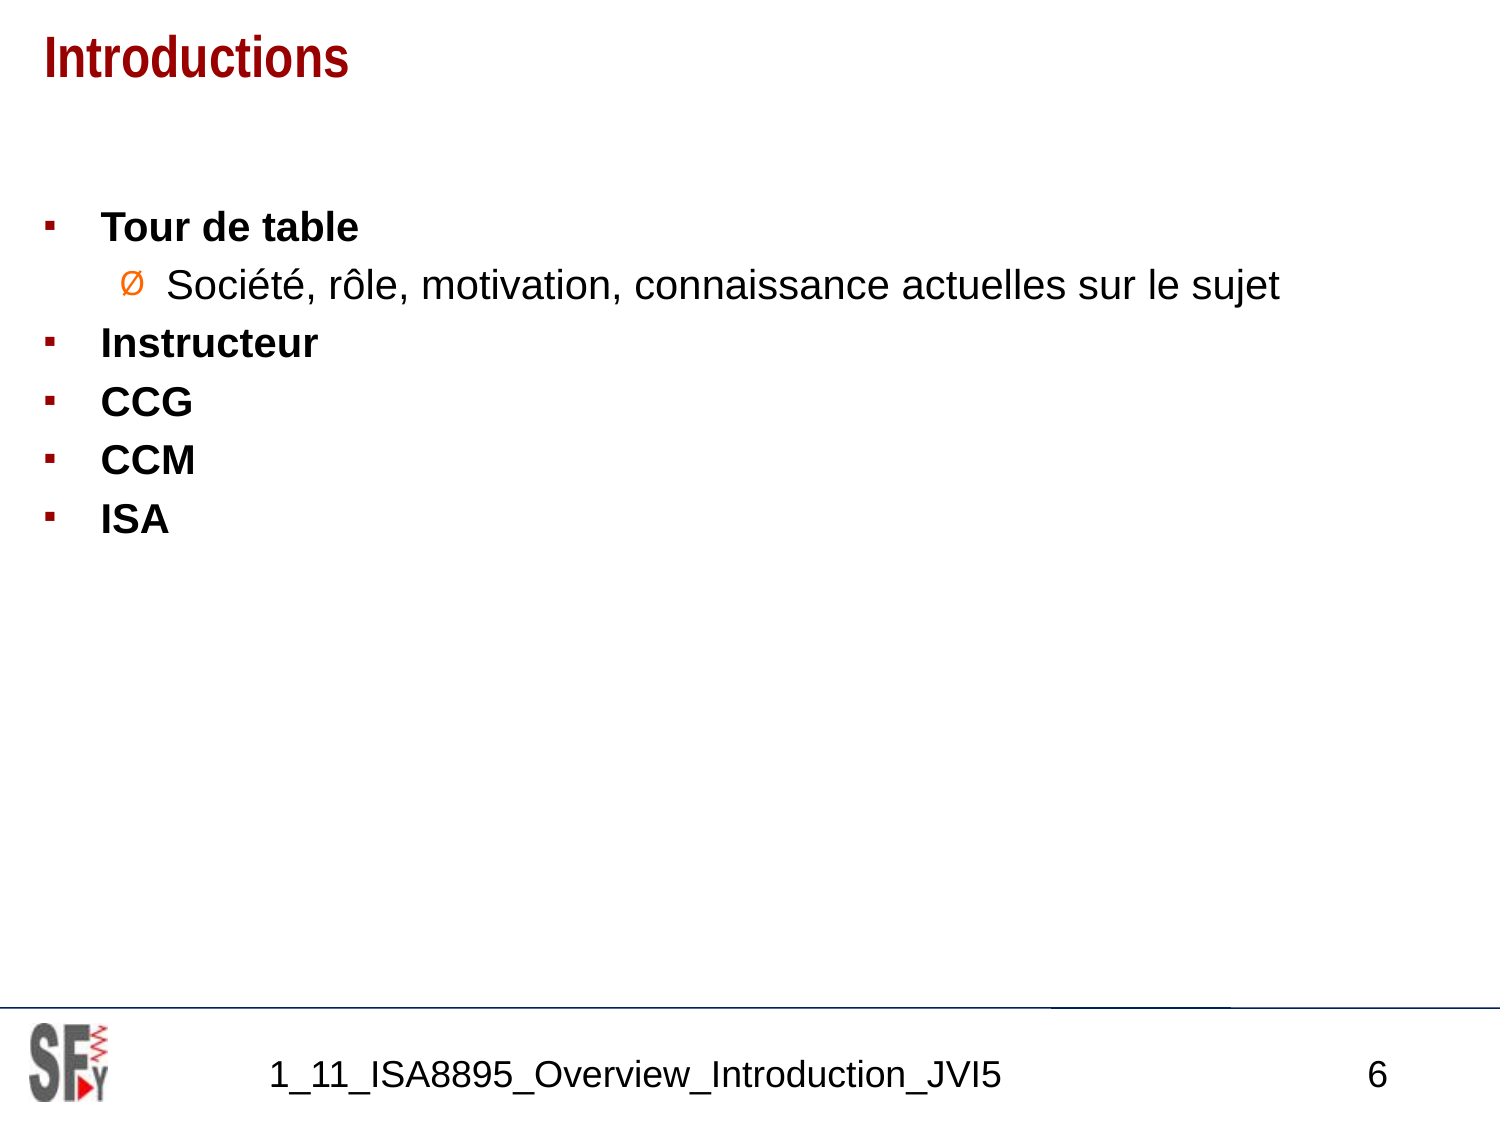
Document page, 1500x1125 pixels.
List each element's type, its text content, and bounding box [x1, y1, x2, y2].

slide_number <numéro> [1352, 1034, 1490, 1103]
footer 1_11_ISA8895_Overview_Introduction_JVI5 [253, 1034, 1336, 1103]
title Introductions [29, 12, 1471, 138]
list Tour de table Société, rôle, motivation, connaissance actuelles sur le sujet Instructeur CCG CCM ISA [29, 184, 1471, 988]
picture [29, 1023, 108, 1102]
